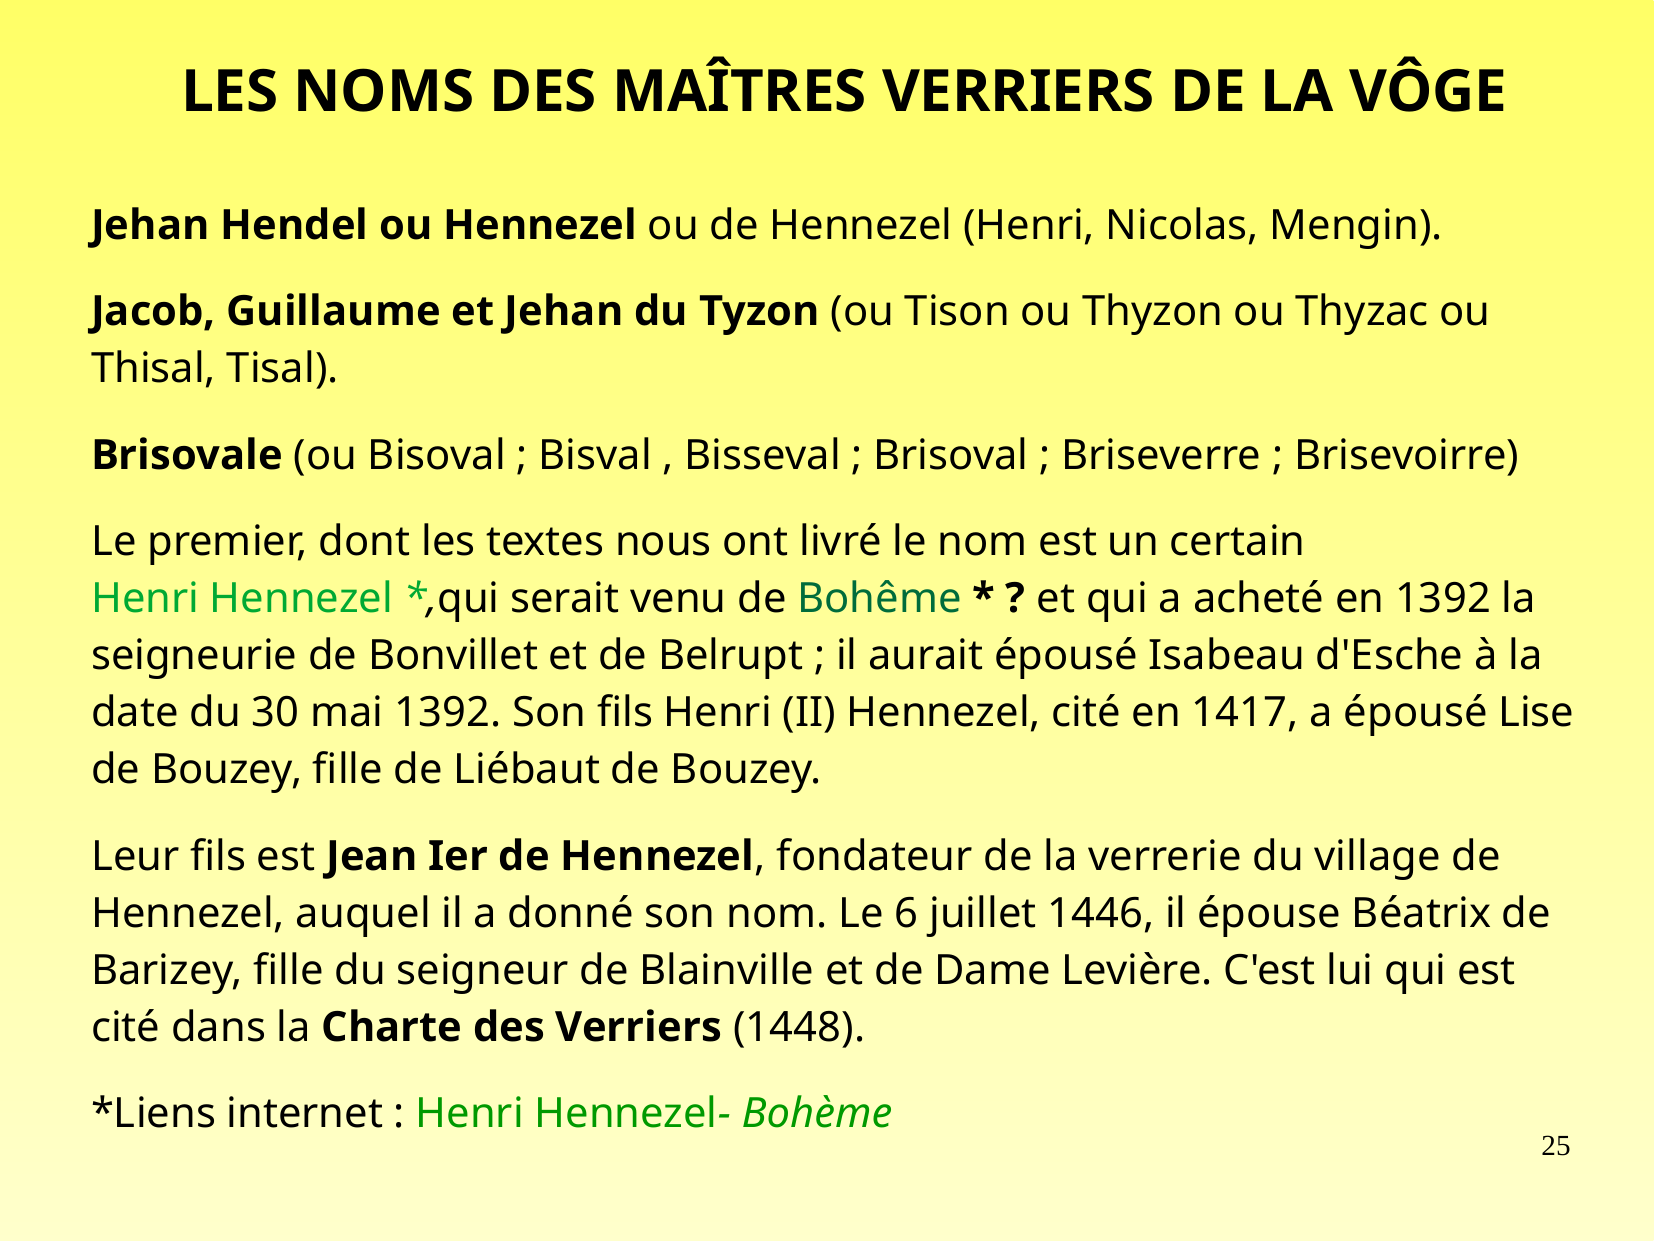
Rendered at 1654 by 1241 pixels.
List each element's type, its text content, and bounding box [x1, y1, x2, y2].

list Jehan Hendel ou Hennezel ou de Hennezel (Henri, Nicolas, Mengin). Jacob, Guillaume et Jehan du Tyzon (ou Tison ou Thyzon ou Thyzac ou Thisal, Tisal). Brisovale (ou Bisoval ; Bisval , Bisseval ; Brisoval ; Briseverre ; Brisevoirre) Le premier, dont les textes nous ont livré le nom est un certain Henri Hennezel *,qui serait venu de Bohême * ? et qui a acheté en 1392 la seigneurie de Bonvillet et de Belrupt ; il aurait épousé Isabeau d'Esche à la date du 30 mai 1392. Son fils Henri (II) Hennezel, cité en 1417, a épousé Lise de Bouzey, fille de Liébaut de Bouzey. Leur fils est Jean Ier de Hennezel, fondateur de la verrerie du village de Hennezel, auquel il a donné son nom. Le 6 juillet 1446, il épouse Béatrix de Barizey, fille du seigneur de Blainville et de Dame Levière. C'est lui qui est cité dans la Charte des Verriers (1448). *Liens internet : Henri Hennezel- Bohème [90, 194, 1580, 1119]
title LES NOMS DES MAÎTRES VERRIERS DE LA VÔGE [47, 23, 1642, 154]
